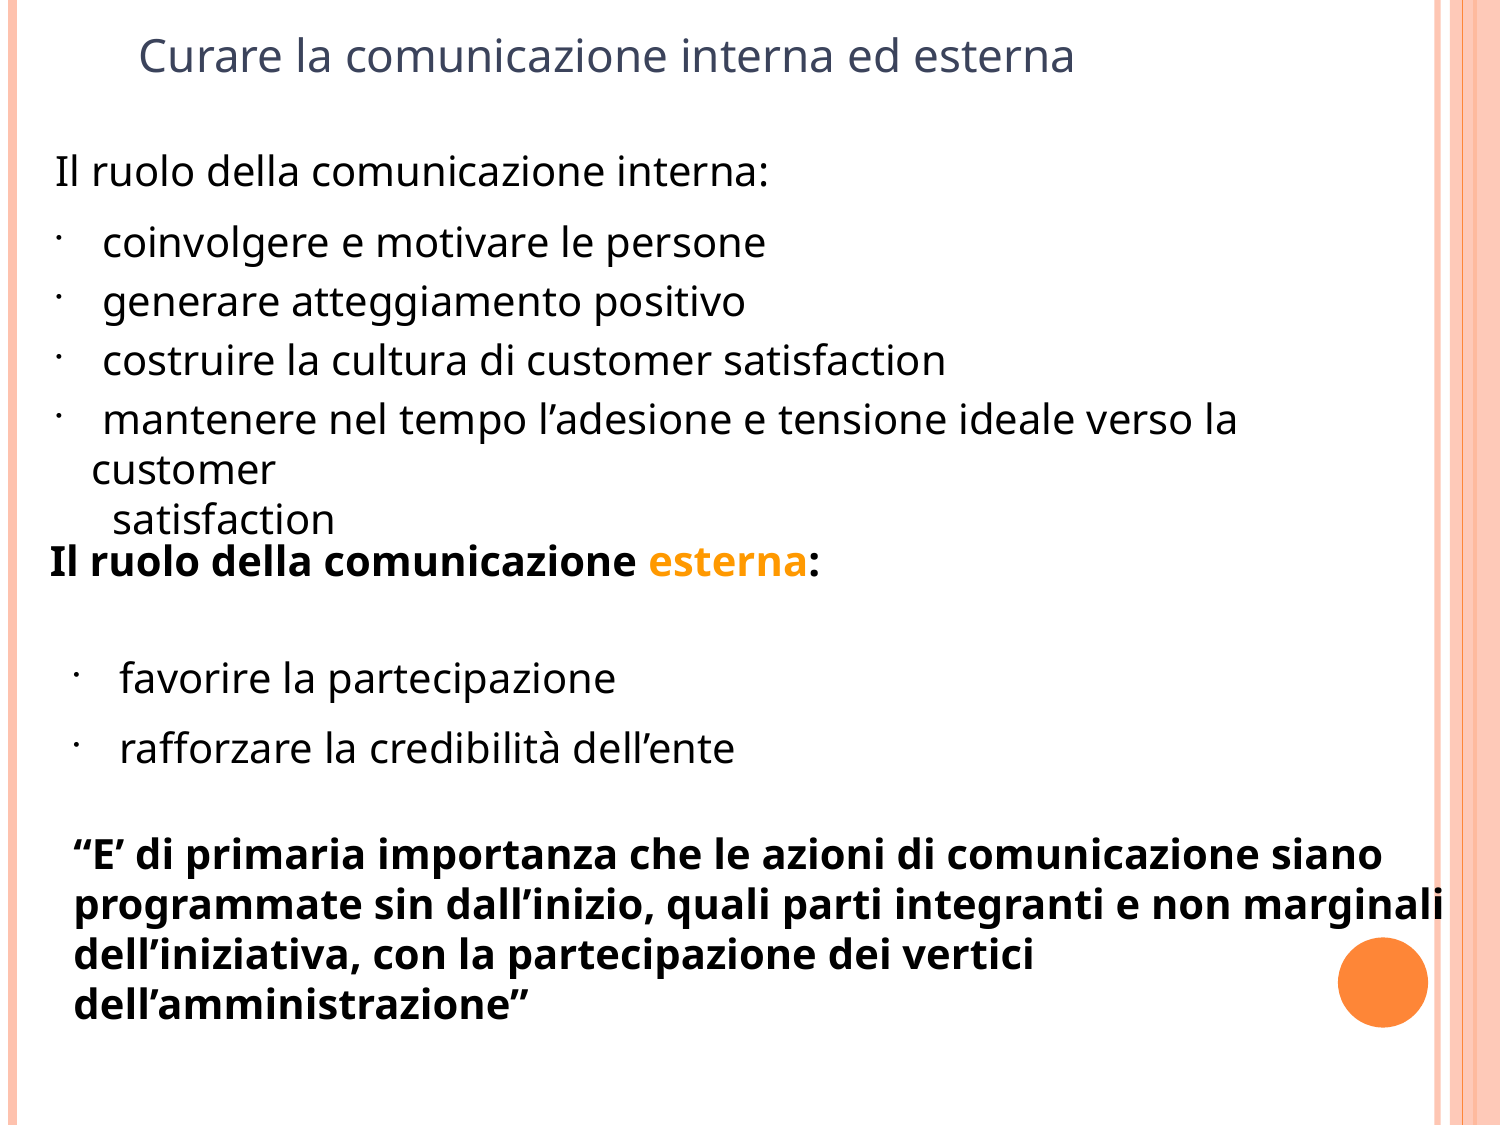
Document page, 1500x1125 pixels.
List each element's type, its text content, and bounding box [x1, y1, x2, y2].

text_box coinvolgere e motivare le persone [41, 208, 1447, 267]
text_box costruire la cultura di customer satisfaction [41, 326, 1447, 385]
text_box favorire la partecipazione [58, 644, 1465, 710]
text_box generare atteggiamento positivo [41, 267, 1447, 326]
text_box “E’ di primaria importanza che le azioni di comunicazione siano programmate sin dall’inizio, quali parti integranti e non marginali dell’iniziativa, con la partecipazione dei vertici dell’amministrazione” [58, 820, 1465, 1036]
text_box Curare la comunicazione interna ed esterna [123, 0, 1399, 137]
text_box Il ruolo della comunicazione interna: [41, 137, 1447, 203]
text_box rafforzare la credibilità dell’ente [58, 714, 1465, 780]
text_box Il ruolo della comunicazione esterna: [35, 527, 1441, 593]
text_box mantenere nel tempo l’adesione e tensione ideale verso la customer satisfaction [41, 385, 1447, 551]
